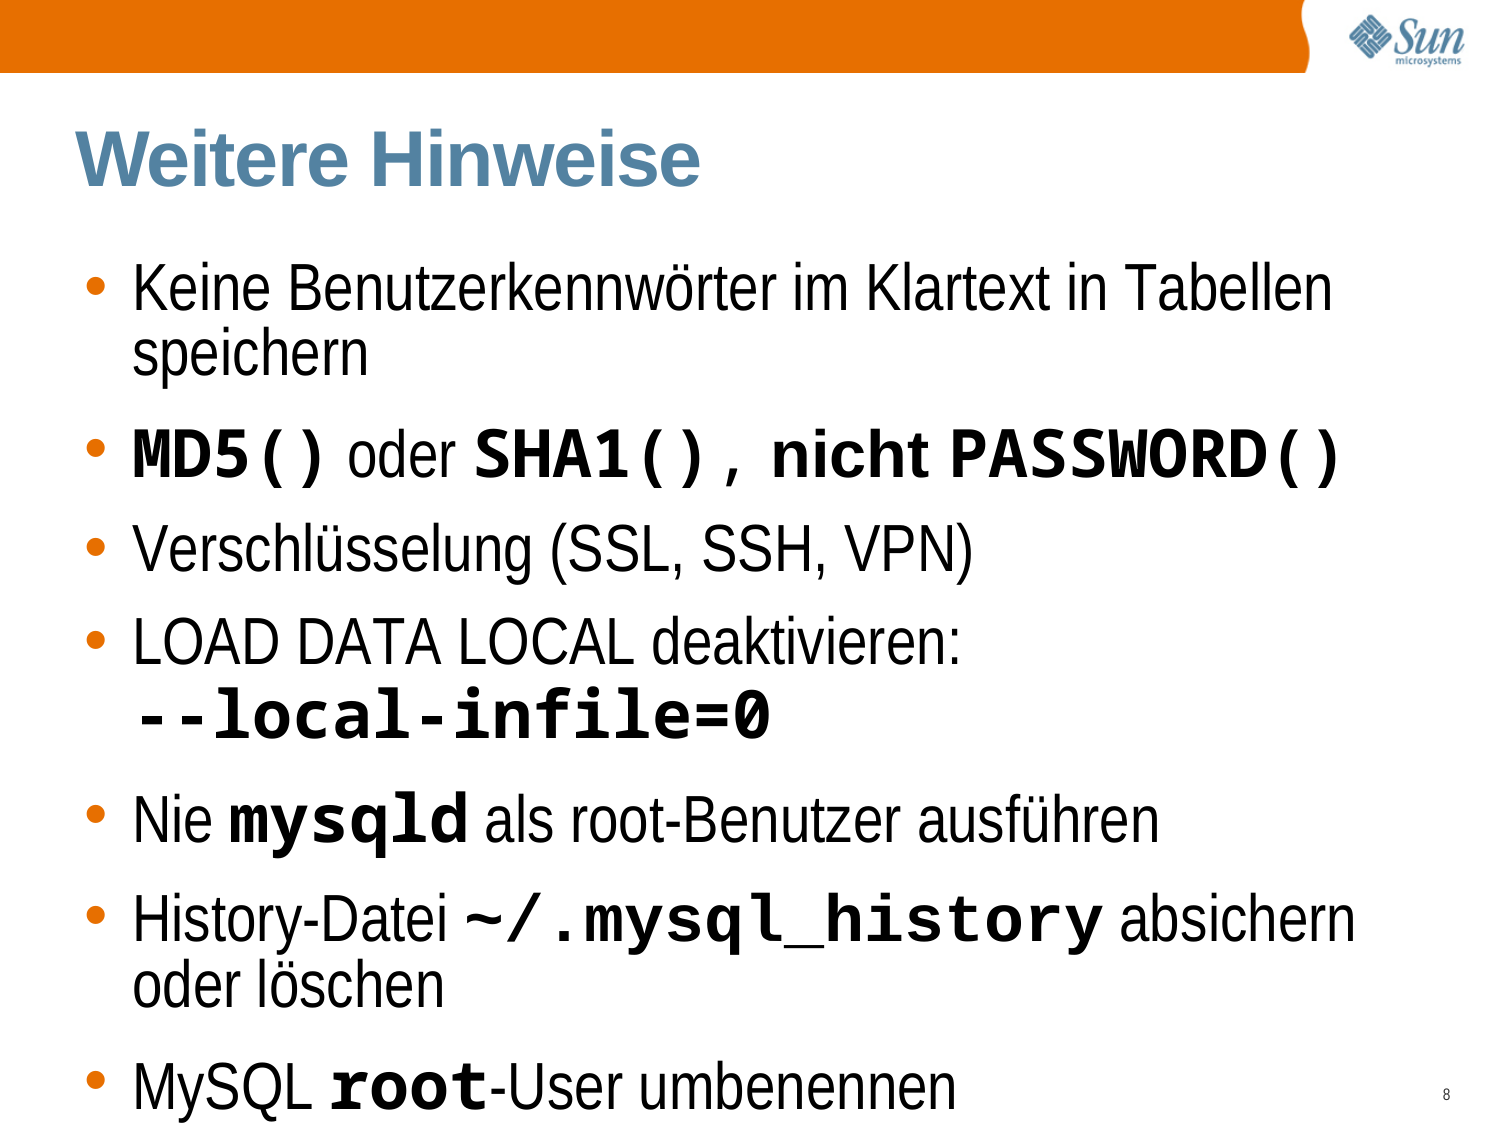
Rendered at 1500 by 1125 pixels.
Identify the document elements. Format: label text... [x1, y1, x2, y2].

title Weitere Hinweise [75, 123, 1437, 227]
list Keine Benutzerkennwörter im Klartext in Tabellen speichern MD5() oder SHA1(), nicht PASSWORD() Verschlüsselung (SSL, SSH, VPN) LOAD DATA LOCAL deaktivieren: --local-infile=0 Nie mysqld als root-Benutzer ausführen History-Datei ~/.mysql_history absichern oder löschen MySQL root-User umbenennen [64, 258, 1401, 1102]
picture [0, 0, 1500, 73]
